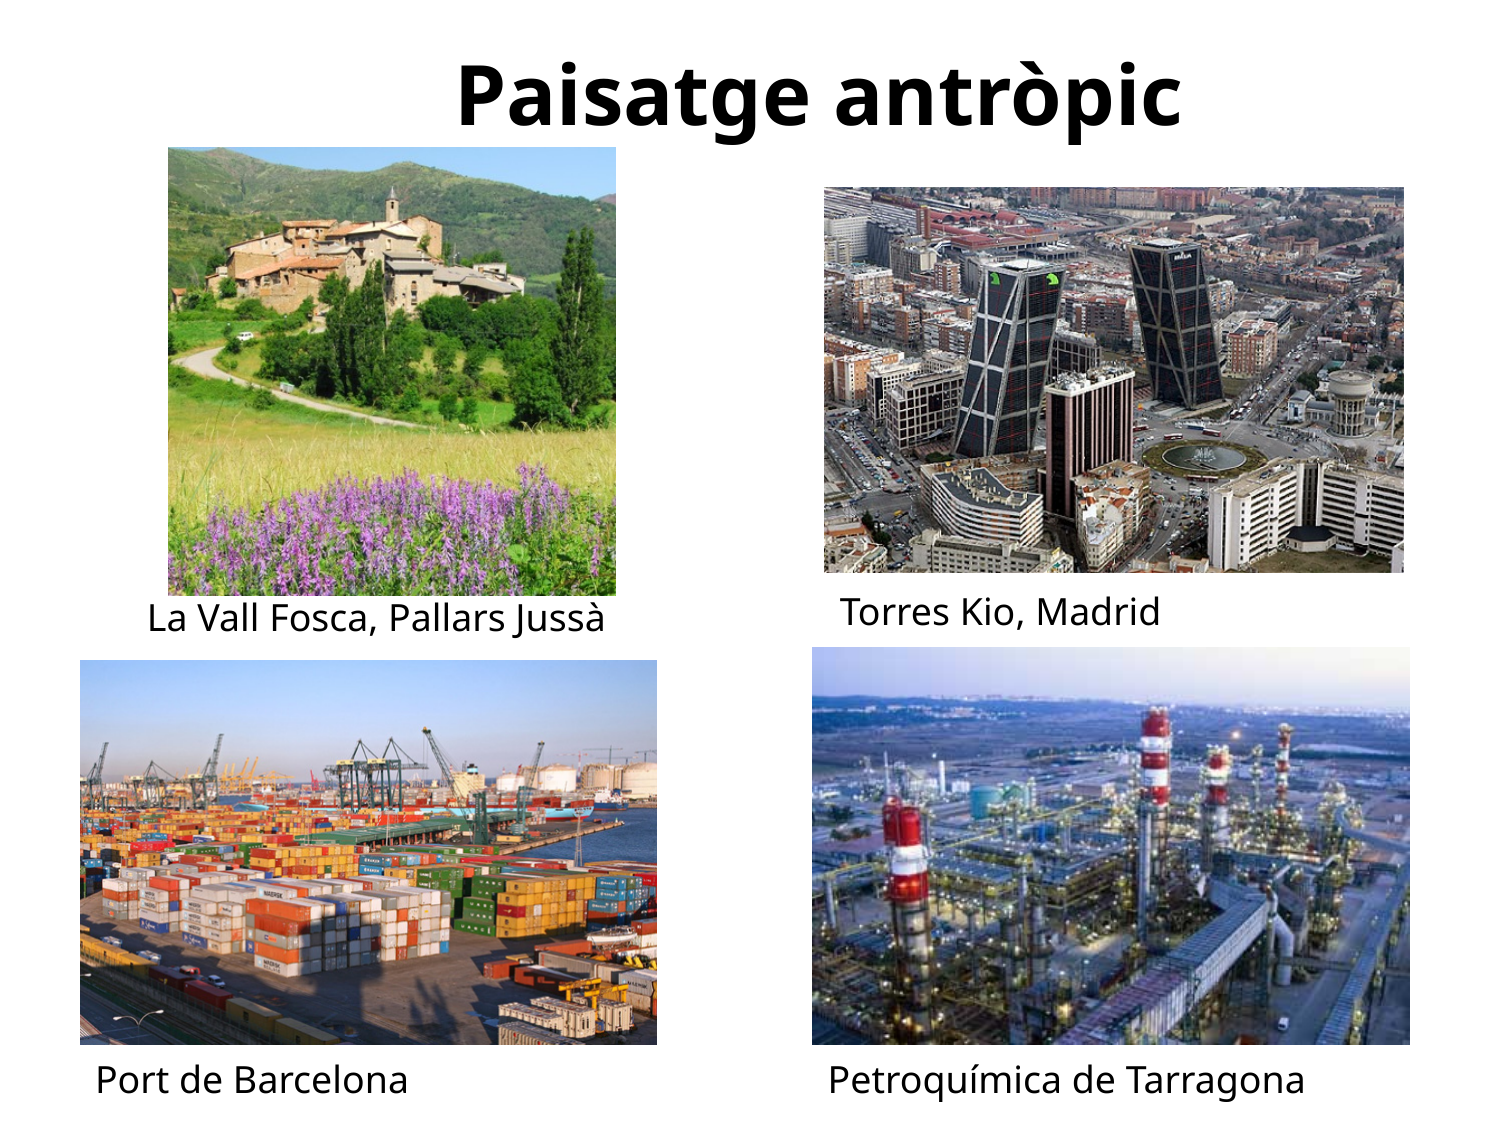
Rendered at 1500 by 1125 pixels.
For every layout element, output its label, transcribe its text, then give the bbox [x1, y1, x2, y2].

picture [80, 660, 657, 1045]
text_box Torres Kio, Madrid [824, 580, 1410, 642]
text_box Port de Barcelona [80, 1048, 657, 1110]
text_box Petroquímica de Tarragona [812, 1048, 1404, 1110]
text_box La Vall Fosca, Pallars Jussà [131, 586, 661, 648]
text_box Paisatge antròpic [168, 34, 1471, 151]
picture [812, 647, 1410, 1045]
picture [168, 147, 616, 586]
picture [824, 187, 1404, 573]
